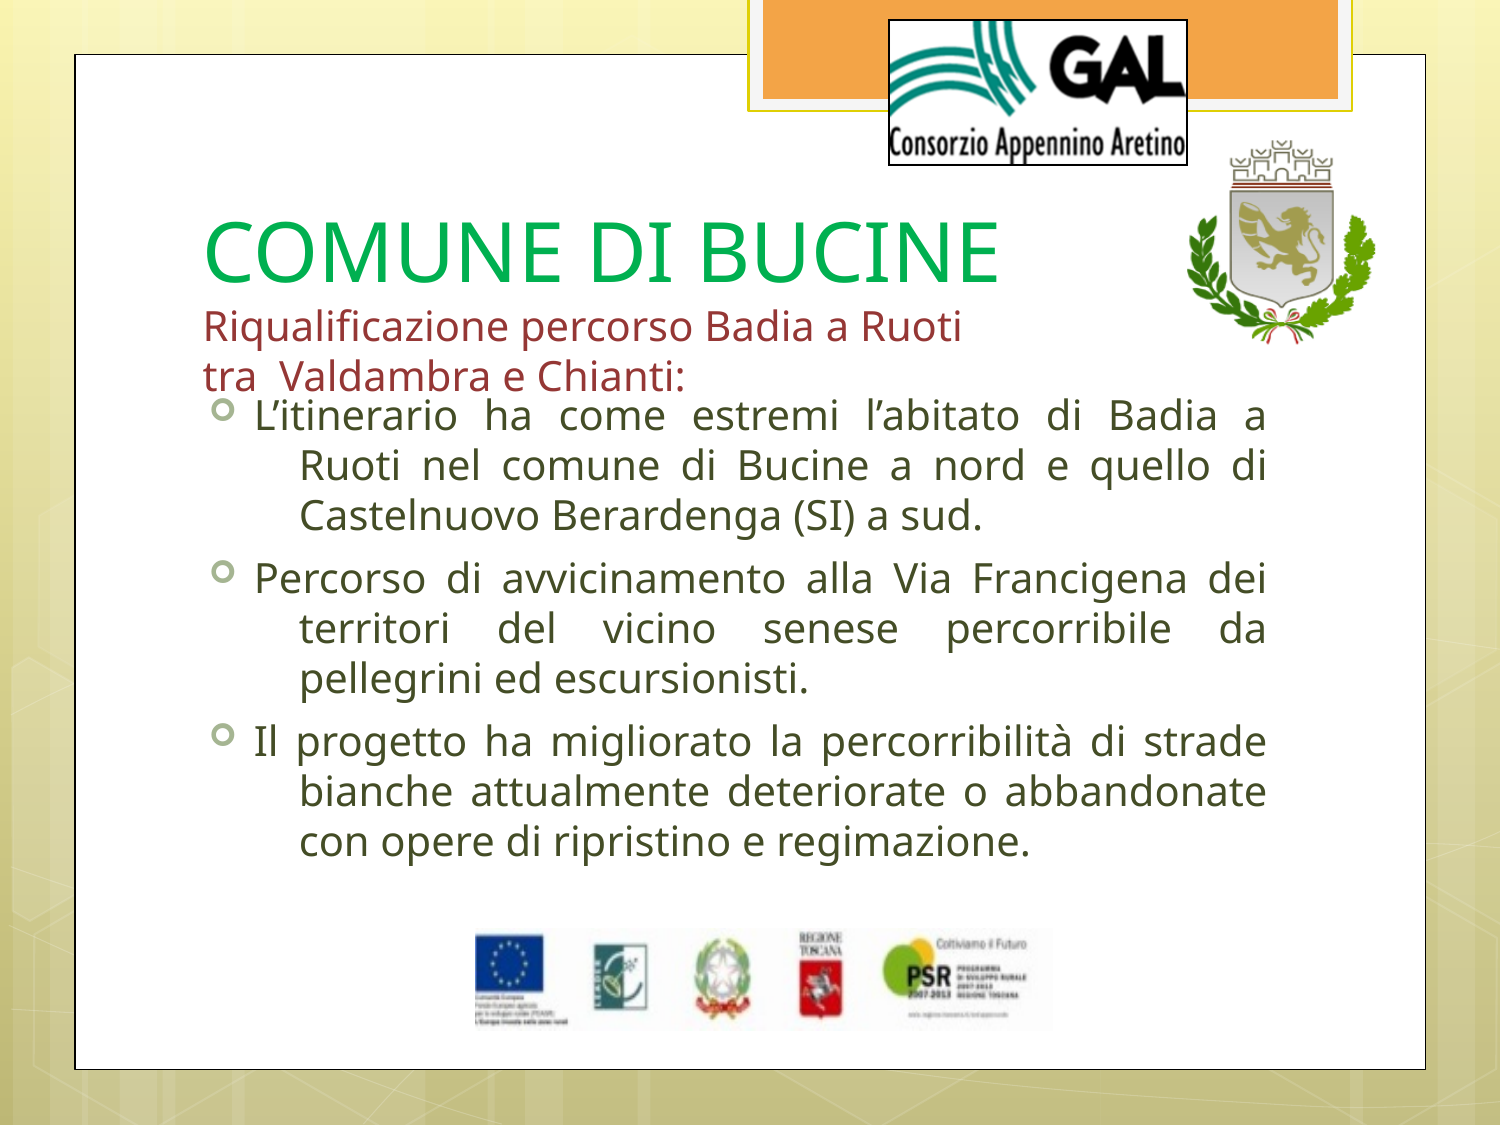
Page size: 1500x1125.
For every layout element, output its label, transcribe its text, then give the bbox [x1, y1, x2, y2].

list L’itinerario ha come estremi l’abitato di Badia a Ruoti nel comune di Bucine a nord e quello di Castelnuovo Berardenga (SI) a sud. Percorso di avvicinamento alla Via Francigena dei territori del vicino senese percorribile da pellegrini ed escursionisti. Il progetto ha migliorato la percorribilità di strade bianche attualmente deteriorate o abbandonate con opere di ripristino e regimazione. [171, 381, 1283, 957]
title COMUNE DI BUCINE Riqualificazione percorso Badia a Ruoti tra Valdambra e Chianti: [187, 191, 1340, 380]
picture [888, 19, 1406, 355]
picture [475, 928, 1053, 1031]
